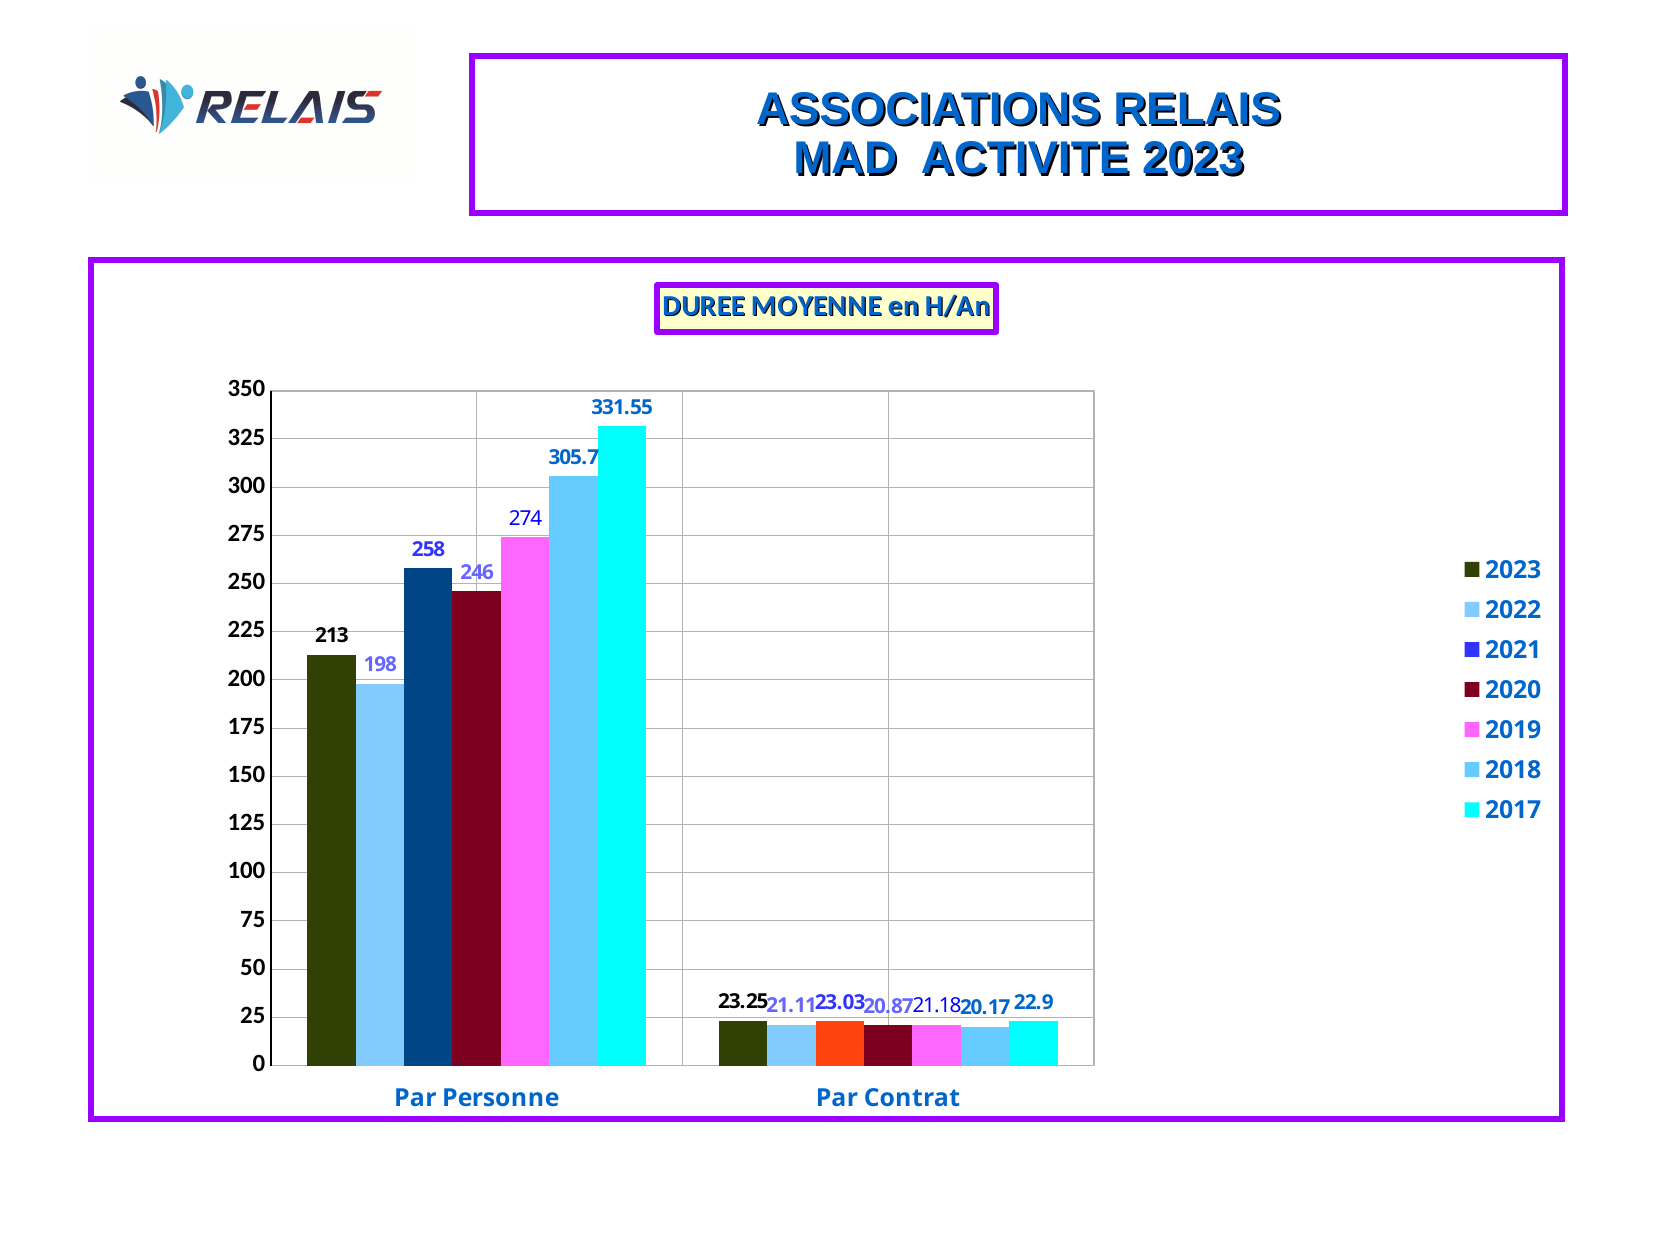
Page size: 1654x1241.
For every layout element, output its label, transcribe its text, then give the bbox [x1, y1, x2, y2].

chart [88, 257, 1565, 1123]
picture [88, 29, 414, 178]
title ASSOCIATIONS RELAIS MAD ACTIVITE 2023 [472, 55, 1566, 213]
